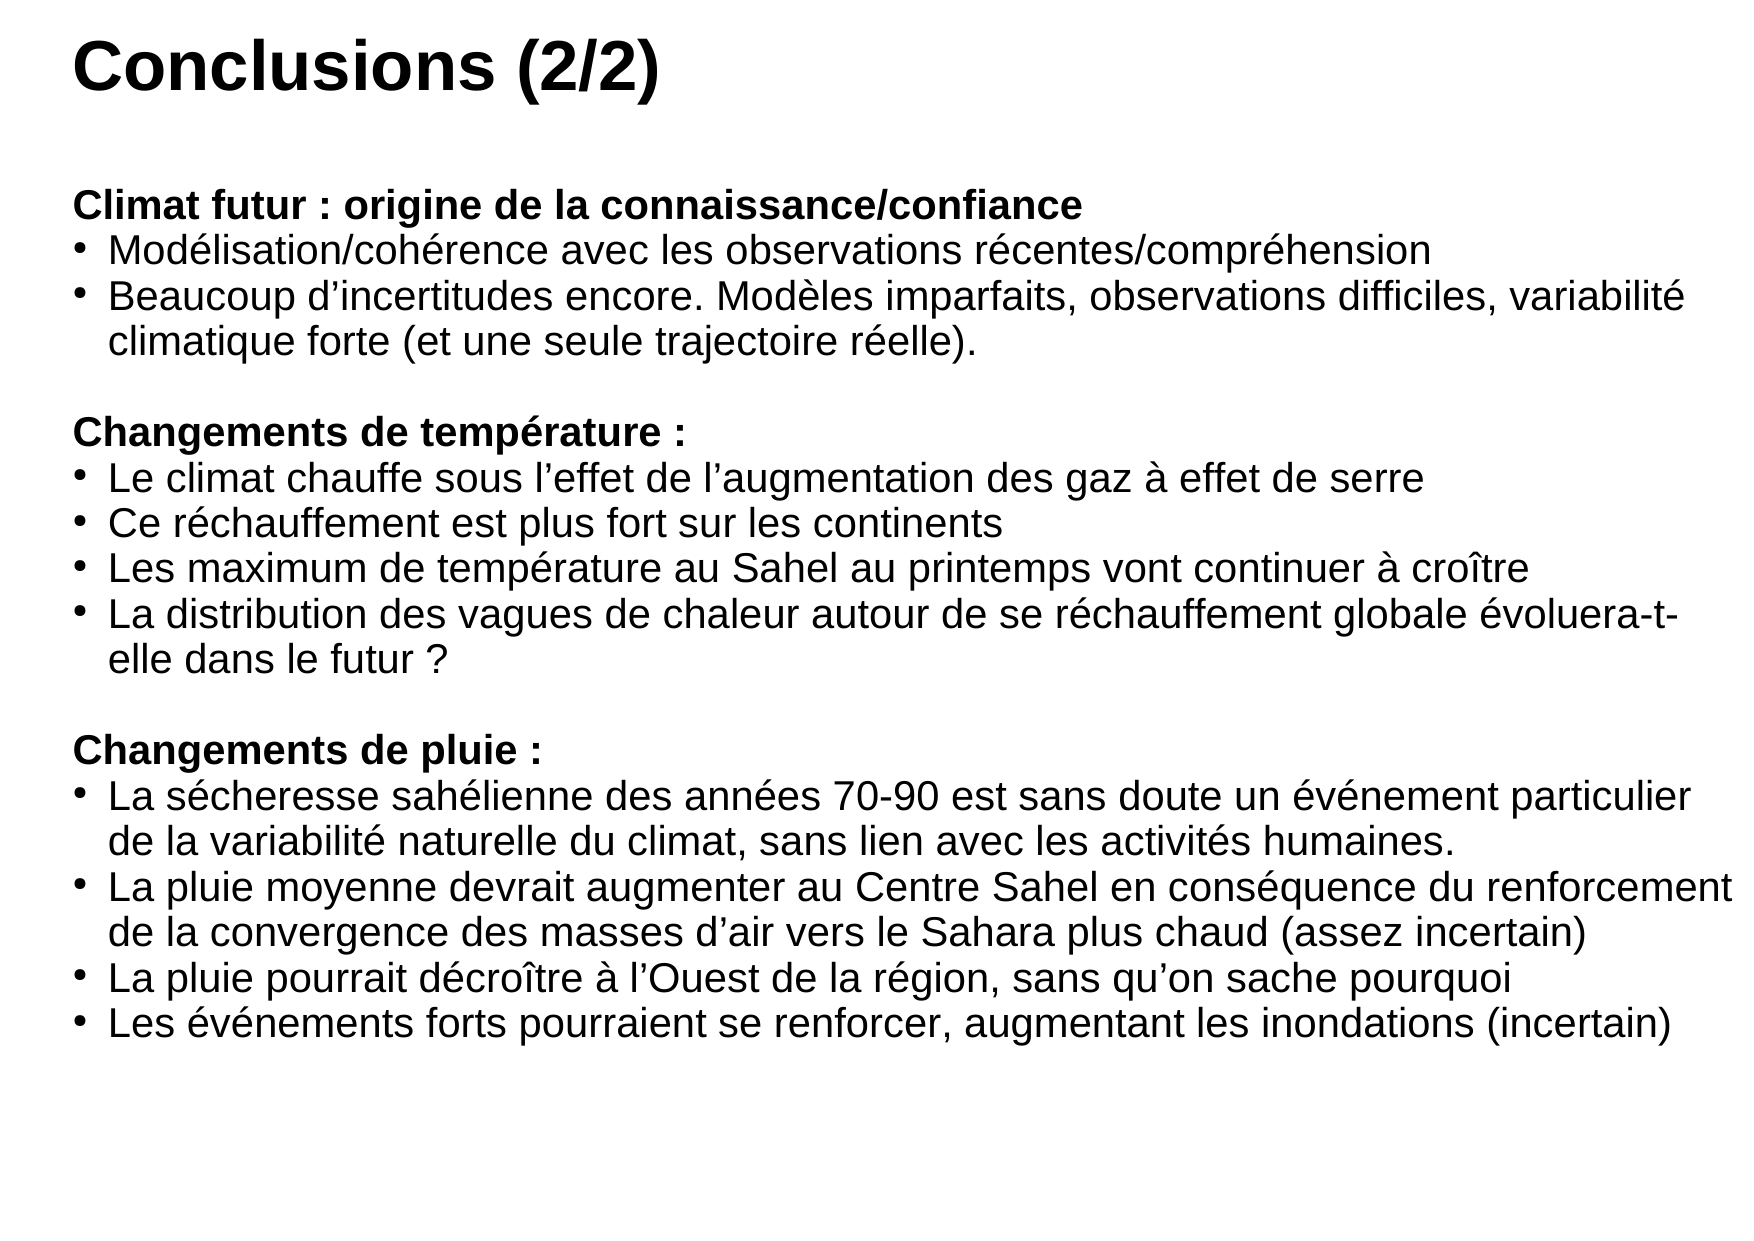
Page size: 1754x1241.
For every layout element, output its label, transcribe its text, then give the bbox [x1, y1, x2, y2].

text_box Conclusions (2/2) Climat futur : origine de la connaissance/confiance Modélisation/cohérence avec les observations récentes/compréhension Beaucoup d’incertitudes encore. Modèles imparfaits, observations difficiles, variabilité climatique forte (et une seule trajectoire réelle). Changements de température : Le climat chauffe sous l’effet de l’augmentation des gaz à effet de serre Ce réchauffement est plus fort sur les continents Les maximum de température au Sahel au printemps vont continuer à croître La distribution des vagues de chaleur autour de se réchauffement globale évoluera-t-elle dans le futur ? Changements de pluie : La sécheresse sahélienne des années 70-90 est sans doute un événement particulier de la variabilité naturelle du climat, sans lien avec les activités humaines. La pluie moyenne devrait augmenter au Centre Sahel en conséquence du renforcement de la convergence des masses d’air vers le Sahara plus chaud (assez incertain) La pluie pourrait décroître à l’Ouest de la région, sans qu’on sache pourquoi Les événements forts pourraient se renforcer, augmentant les inondations (incertain) [57, 20, 1754, 756]
